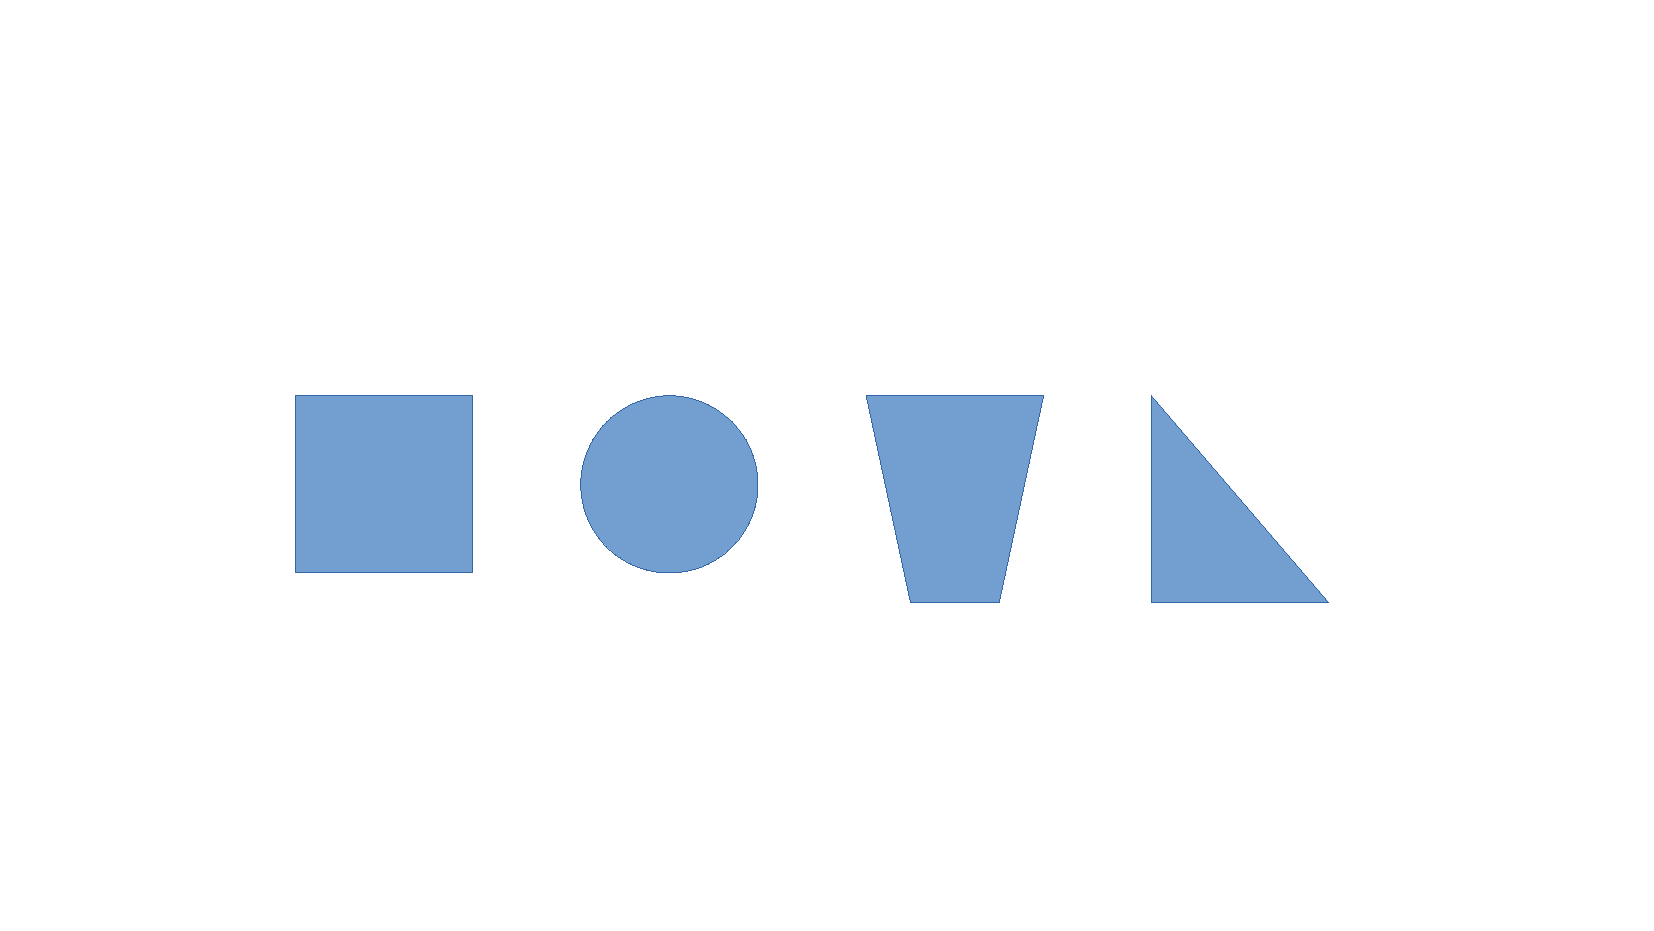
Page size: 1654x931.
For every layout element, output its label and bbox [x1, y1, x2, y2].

text_box [866, 395, 1044, 603]
text_box [1151, 395, 1329, 603]
text_box [580, 395, 758, 573]
text_box [295, 395, 473, 573]
